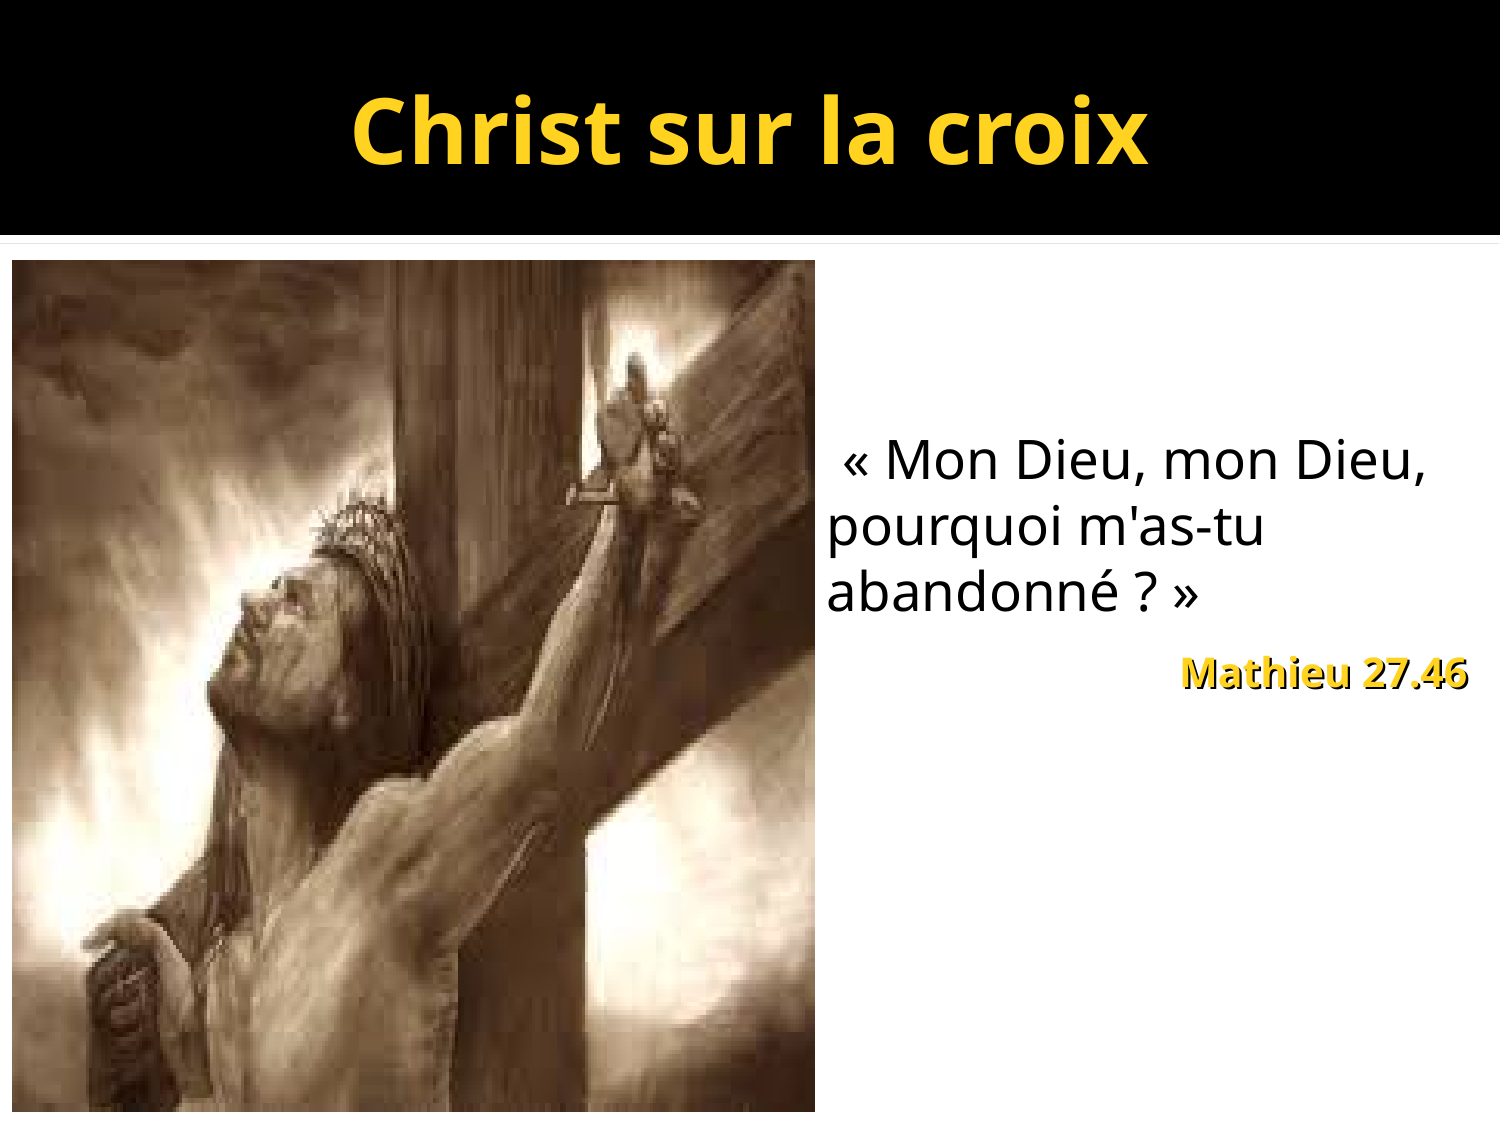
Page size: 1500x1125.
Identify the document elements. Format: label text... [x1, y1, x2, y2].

title Christ sur la croix [75, 25, 1426, 232]
list « Mon Dieu, mon Dieu, pourquoi m'as-tu abandonné ? » Mathieu 27.46 [826, 425, 1489, 697]
picture [12, 260, 815, 1112]
